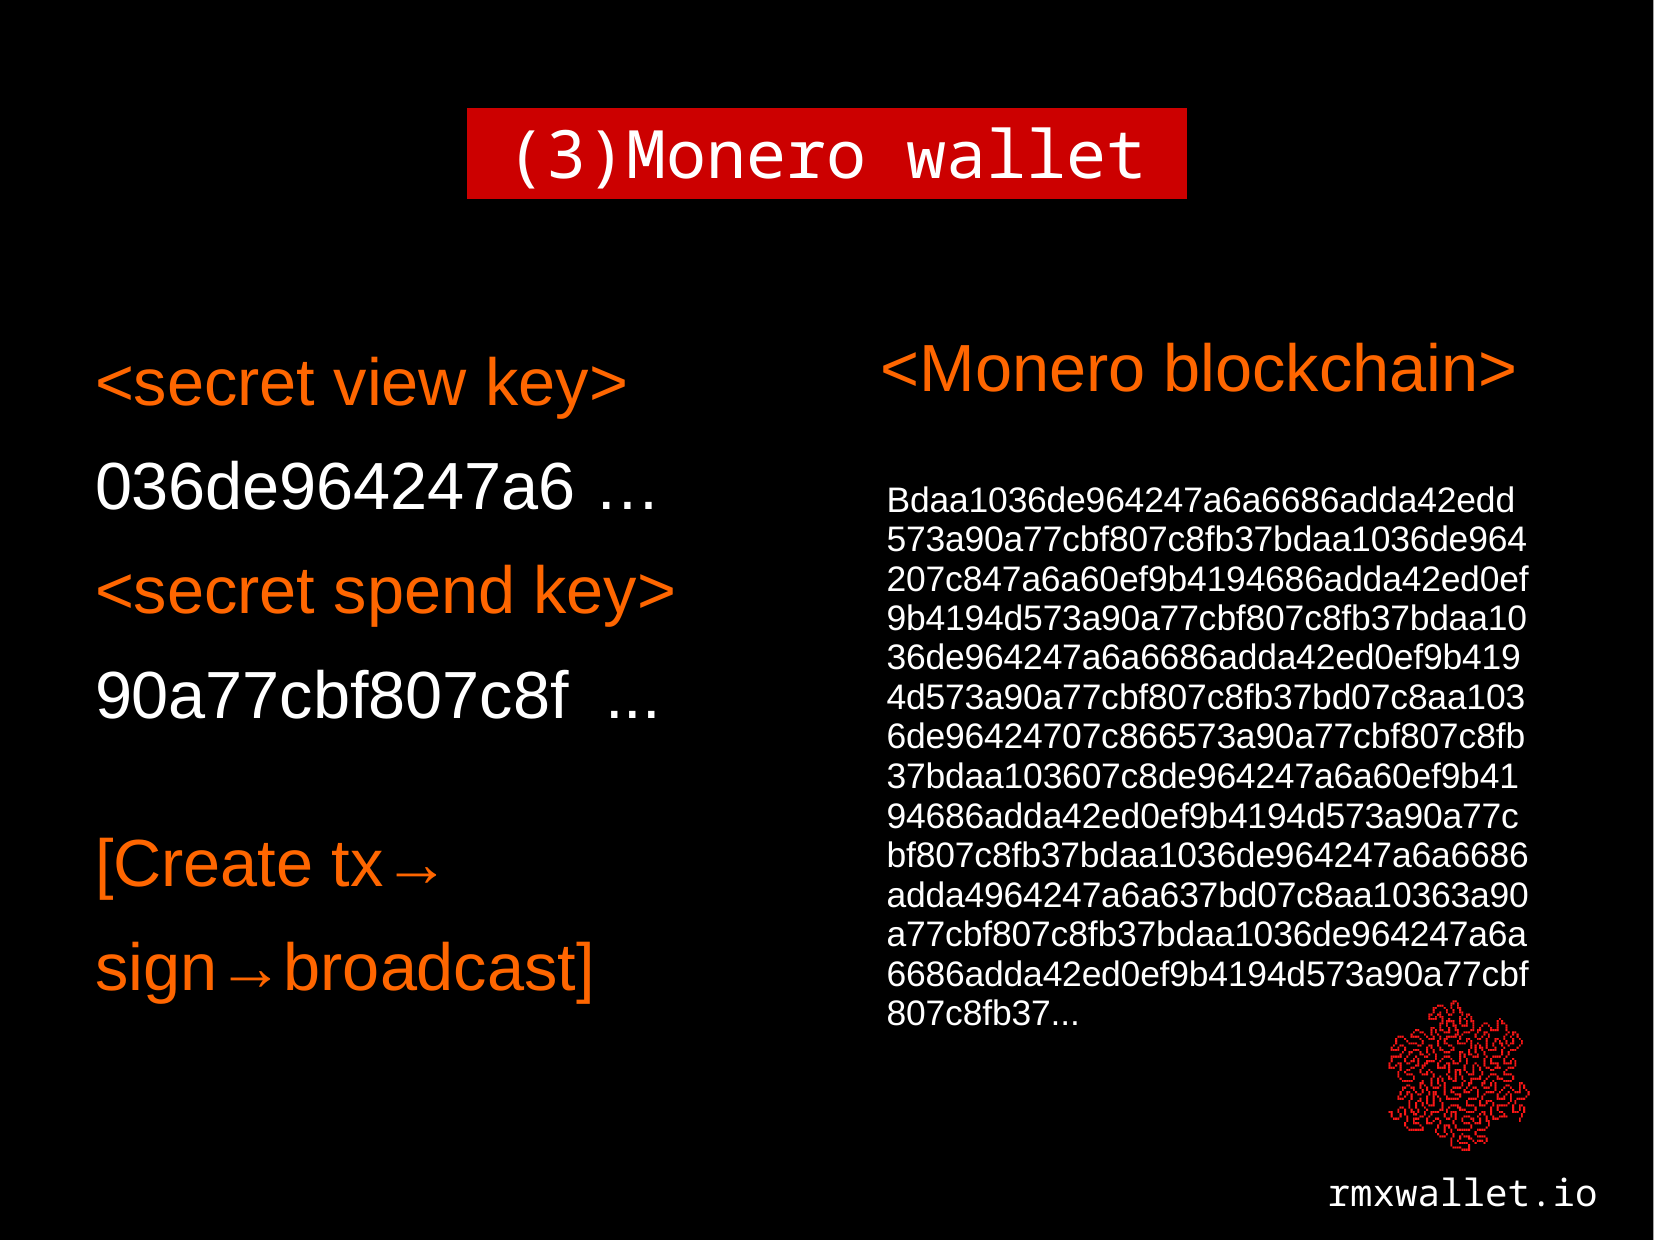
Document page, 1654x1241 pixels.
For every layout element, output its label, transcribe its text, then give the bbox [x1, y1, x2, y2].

title (3)Monero wallet [82, 49, 1571, 257]
text_box rmxwallet.io [1312, 1158, 1636, 1218]
list <secret view key> 036de964247a6 … <secret spend key> 90a77cbf807c8f ... [24, 345, 706, 825]
list [Create tx→ sign→broadcast] [24, 825, 730, 1096]
list Bdaa1036de964247a6a6686adda42edd573a90a77cbf807c8fb37bdaa1036de964207c847a6a60ef9b4194686adda42ed0ef9b4194d573a90a77cbf807c8fb37bdaa1036de964247a6a6686adda42ed0ef9b4194d573a90a77cbf807c8fb37bd07c8aa1036de96424707c866573a90a77cbf807c8fb37bdaa103607c8de964247a6a60ef9b4194686adda42ed0ef9b4194d573a90a77cbf807c8fb37bdaa1036de964247a6a6686adda4964247a6a637bd07c8aa10363a90a77cbf807c8fb37bdaa1036de964247a6a6686adda42ed0ef9b4194d573a90a77cbf807c8fb37... [849, 480, 1531, 1036]
picture [1342, 989, 1568, 1158]
list <Monero blockchain> [810, 330, 1521, 451]
